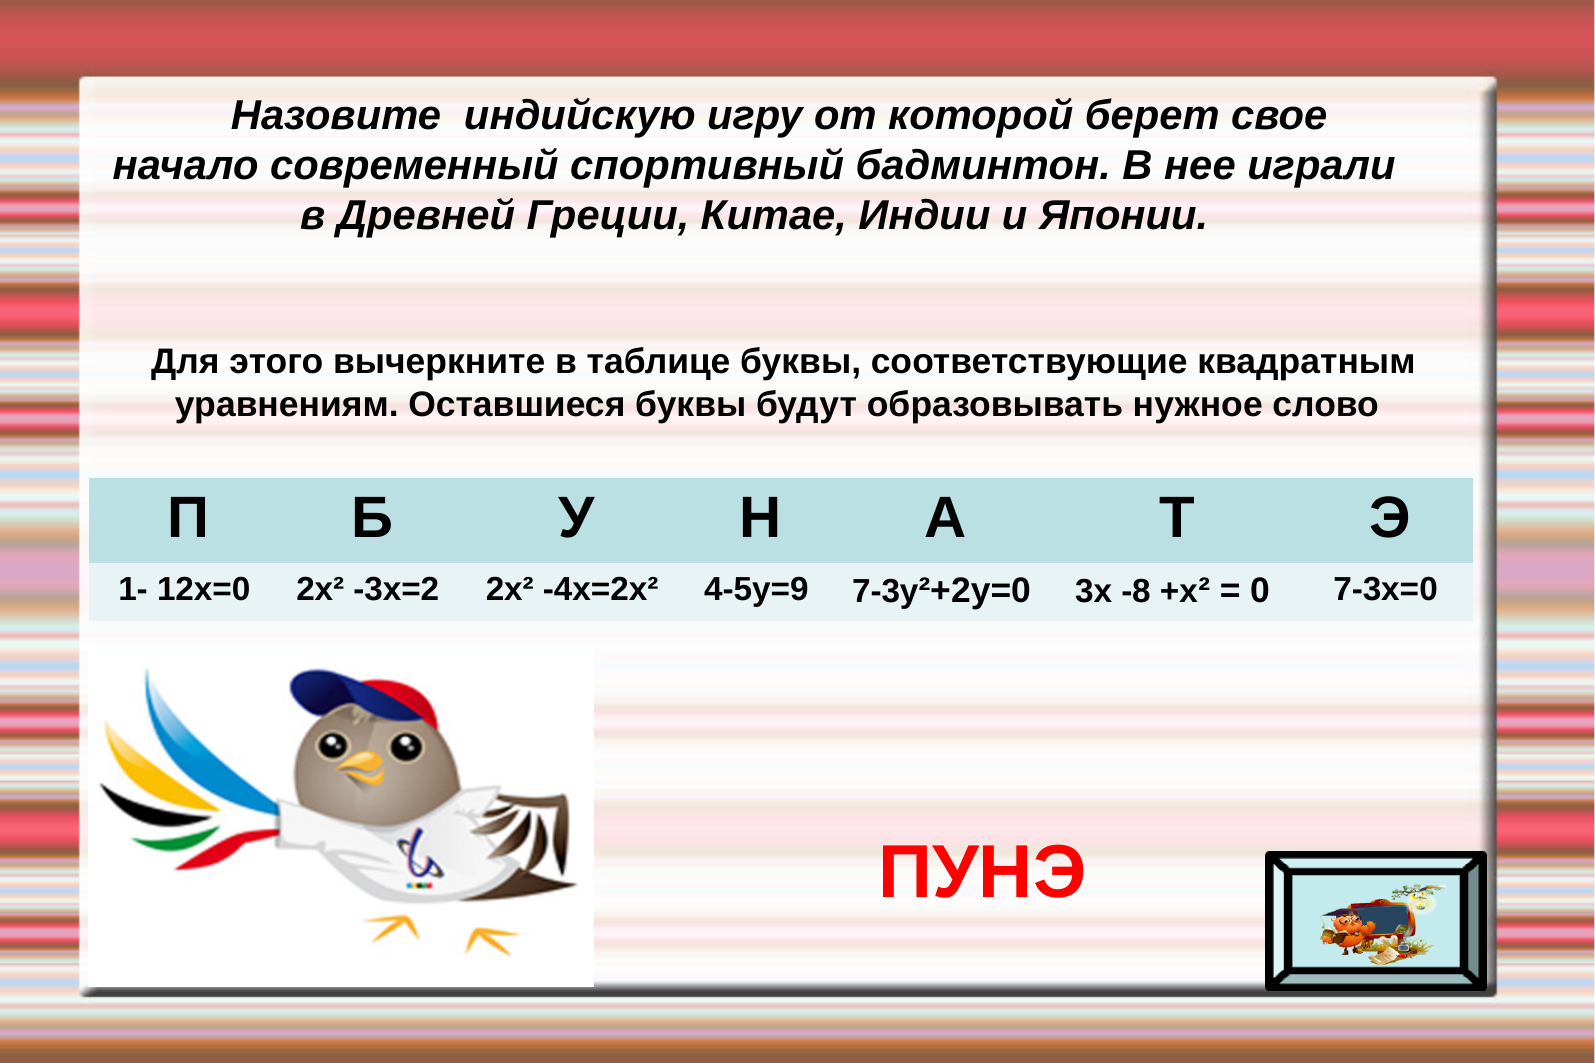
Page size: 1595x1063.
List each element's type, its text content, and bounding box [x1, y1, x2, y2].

table_cell 2х² -3х=2 [268, 563, 456, 621]
table_cell 2х² -4х=2х² [456, 563, 677, 621]
table_header Б [268, 478, 456, 563]
text_box Для этого вычеркните в таблице буквы, соответствующие квадратным уравнениям. Оставшиеся буквы будут образовывать нужное слово [39, 330, 1515, 432]
table_header П [89, 478, 268, 563]
table_cell 7-3х=0 [1287, 563, 1473, 621]
text_box ПУНЭ [863, 814, 1157, 921]
text_box Назовите индийскую игру от которой берет свое начало современный спортивный бадминтон. В нее играли в Древней Греции, Китае, Индии и Японии. [88, 79, 1421, 246]
table_header А [824, 478, 1047, 563]
table_cell 7-3у²+2у=0 [824, 563, 1047, 621]
table_header Э [1287, 478, 1473, 563]
table_header Т [1047, 478, 1287, 563]
picture [0, 0, 1595, 1063]
table_cell 4-5у=9 [677, 563, 824, 621]
table_header У [456, 478, 677, 563]
table_cell 1- 12х=0 [89, 563, 268, 621]
table_header Н [677, 478, 824, 563]
table_cell 3х -8 +х² = 0 [1047, 563, 1287, 621]
